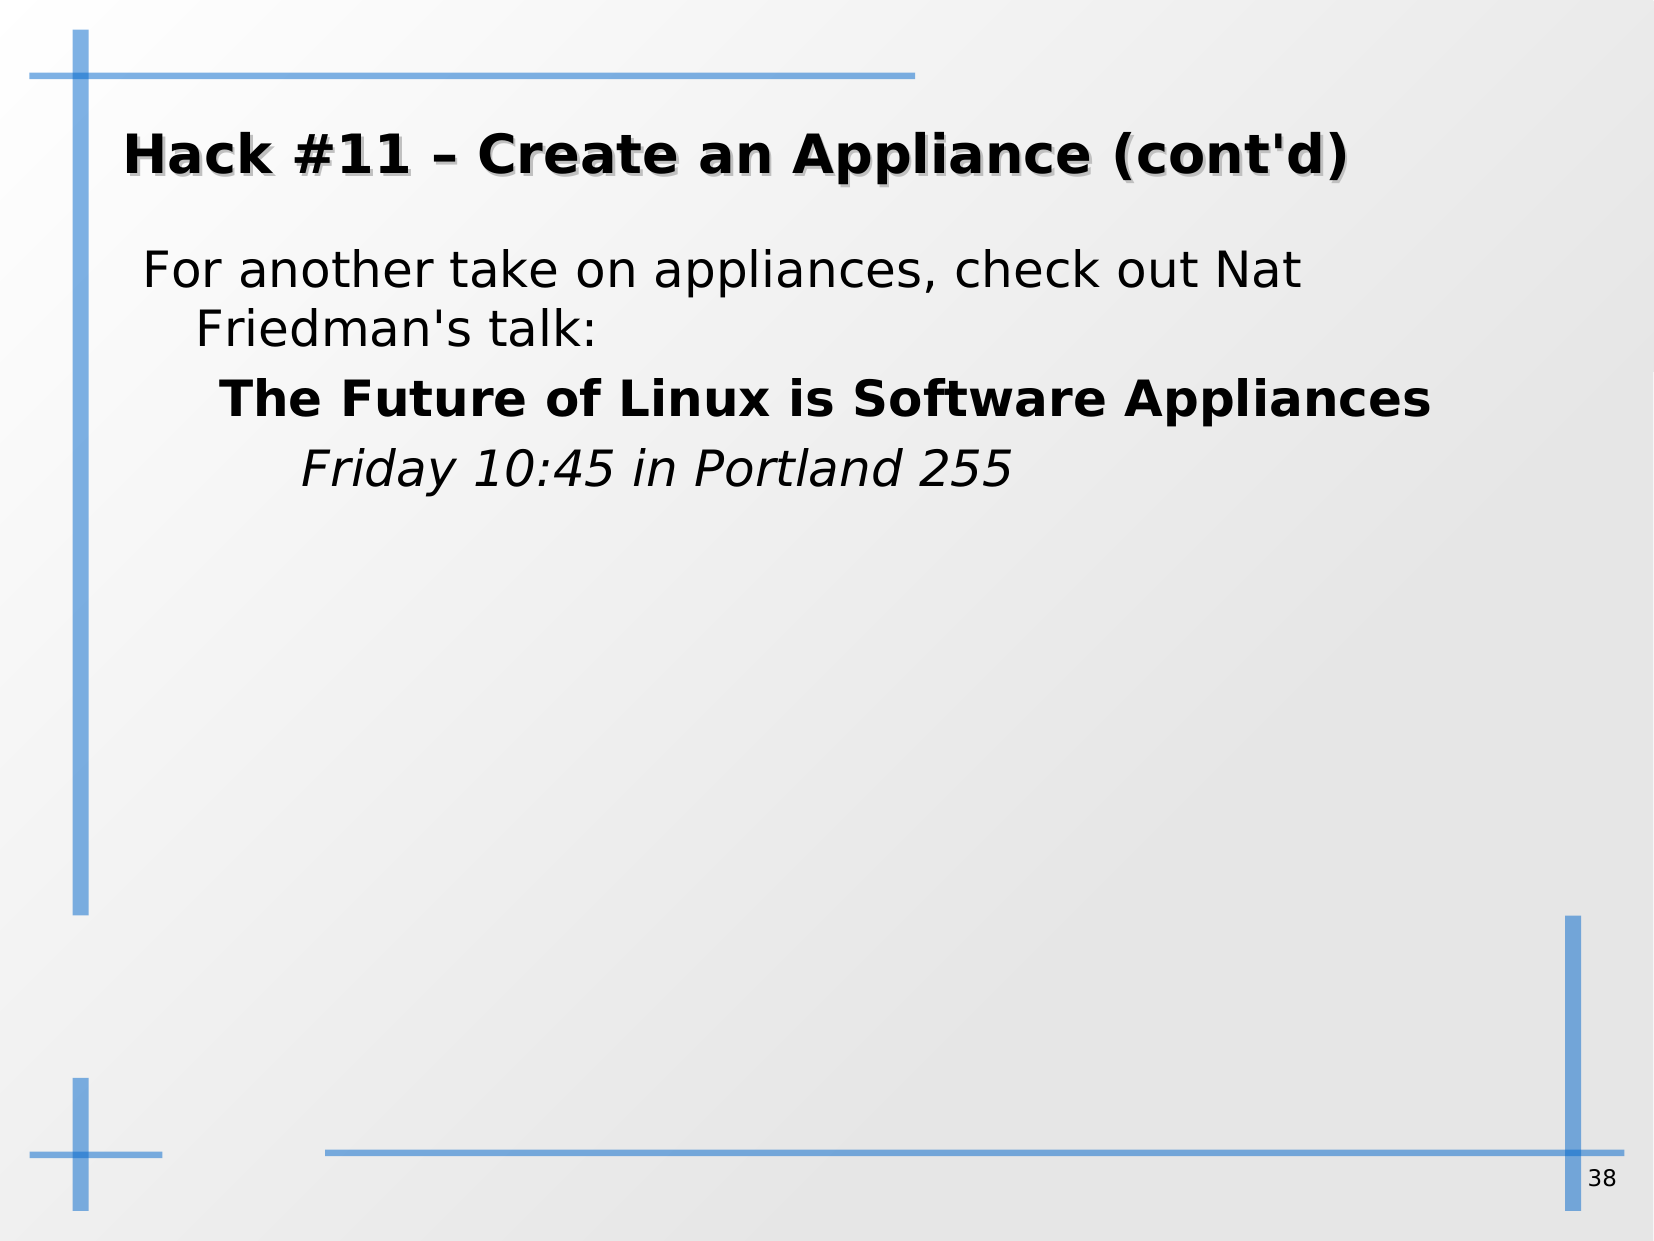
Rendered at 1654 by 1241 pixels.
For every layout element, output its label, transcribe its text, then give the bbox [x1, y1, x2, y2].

title Hack #11 – Create an Appliance (cont'd) [122, 91, 1524, 219]
list For another take on appliances, check out Nat Friedman's talk: The Future of Linux is Software Appliances Friday 10:45 in Portland 255 [124, 241, 1526, 1133]
